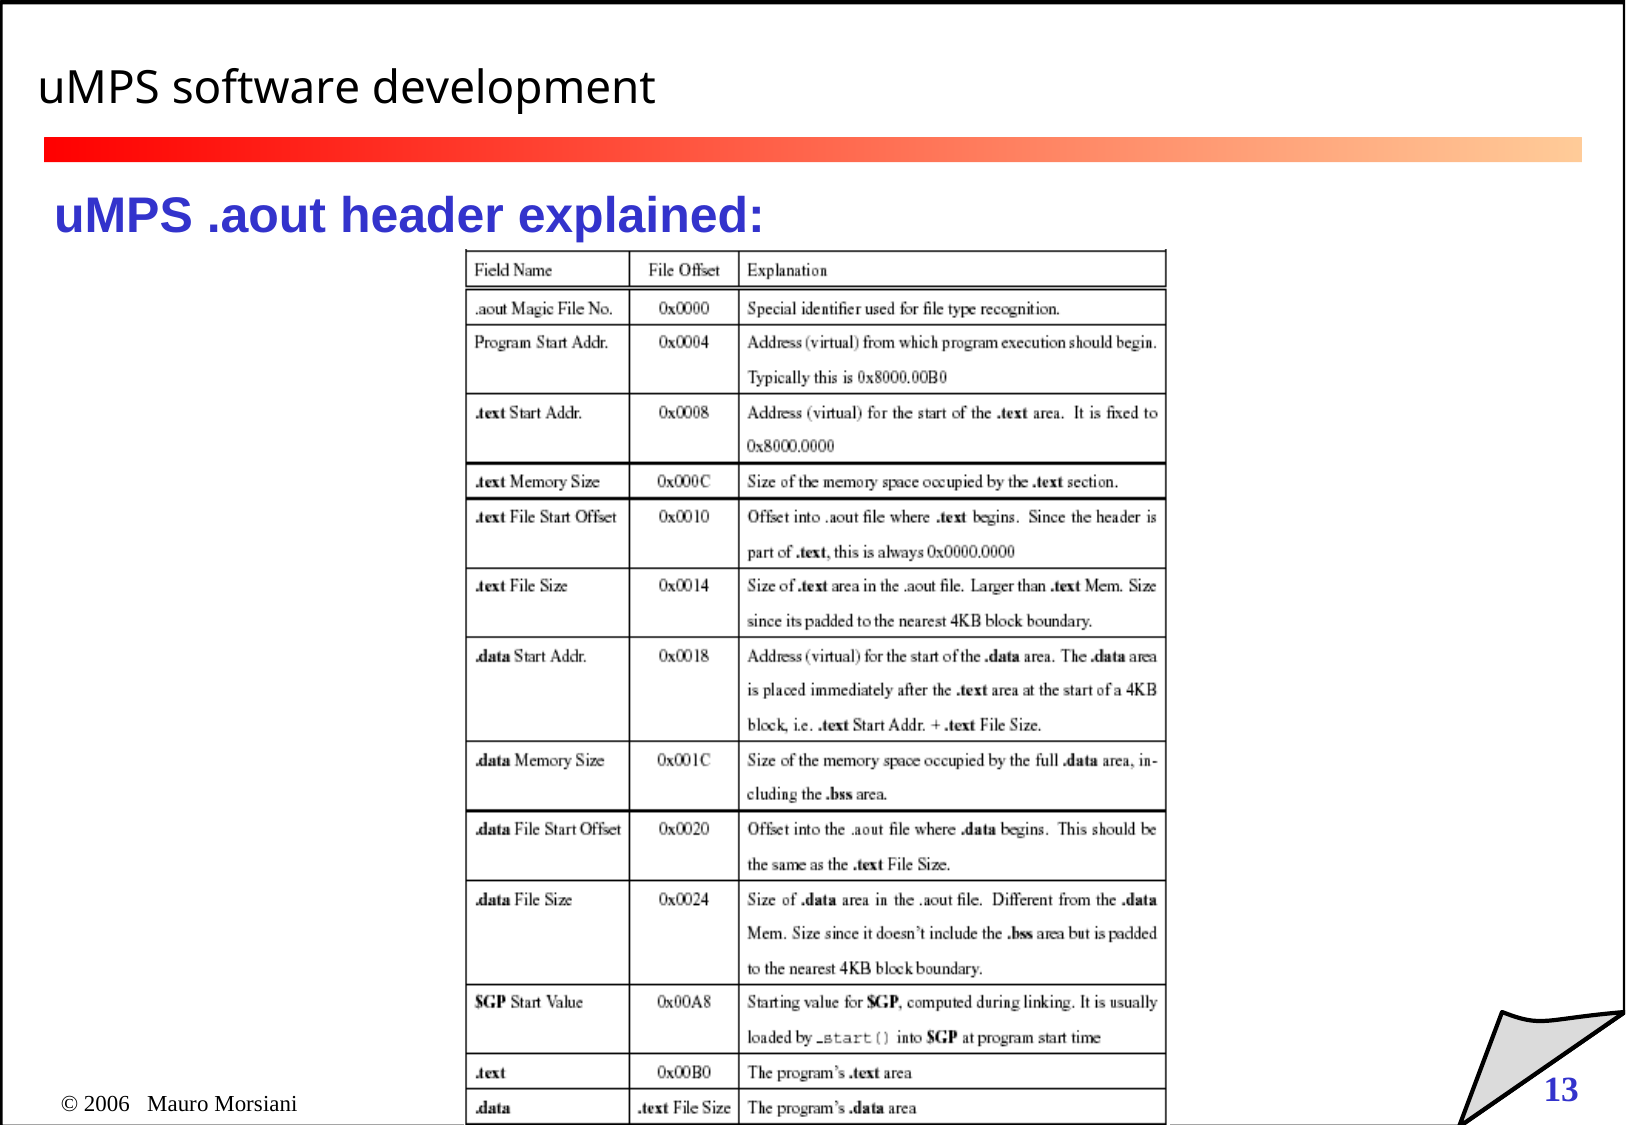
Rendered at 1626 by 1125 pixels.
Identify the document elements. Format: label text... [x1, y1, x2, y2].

title uMPS software development [37, 44, 1587, 130]
picture [464, 492, 1170, 1125]
list uMPS .aout header explained: [54, 187, 1557, 492]
